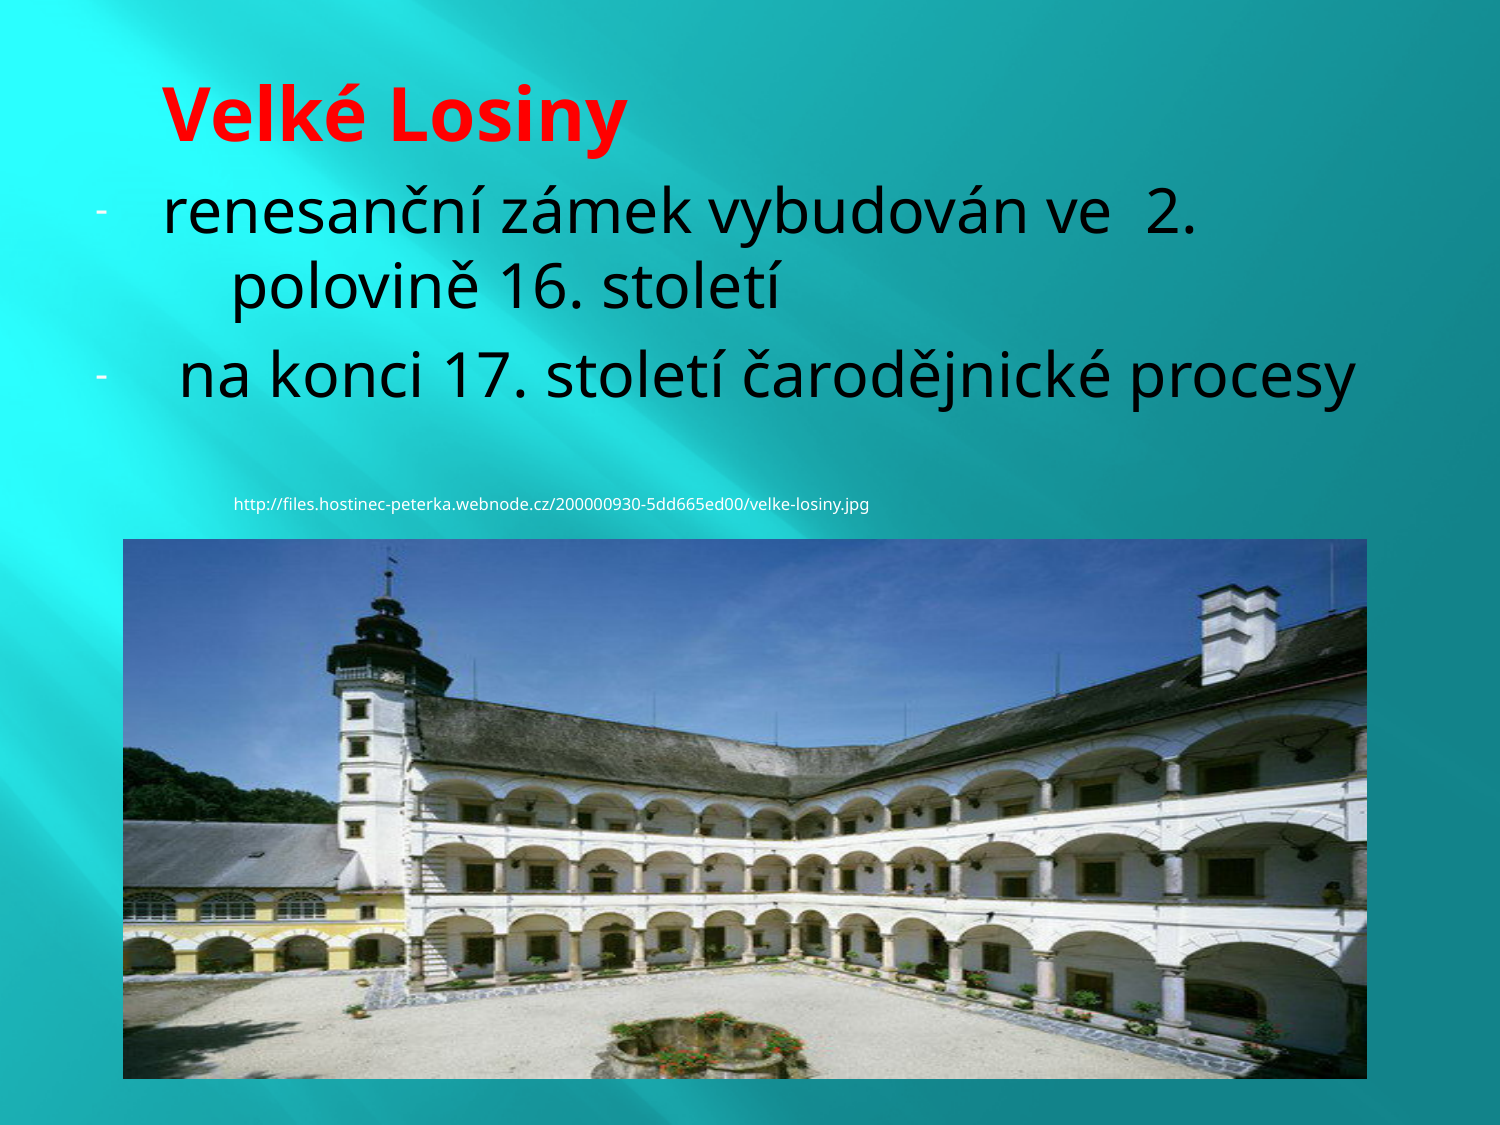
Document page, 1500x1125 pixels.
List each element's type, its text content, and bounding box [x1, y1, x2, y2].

picture [123, 539, 1367, 1079]
list Velké Losiny renesanční zámek vybudován ve 2. polovině 16. století na konci 17. století čarodějnické procesy [35, 58, 1465, 1102]
text_box http://files.hostinec-peterka.webnode.cz/200000930-5dd665ed00/velke-losiny.jpg [218, 487, 1352, 522]
